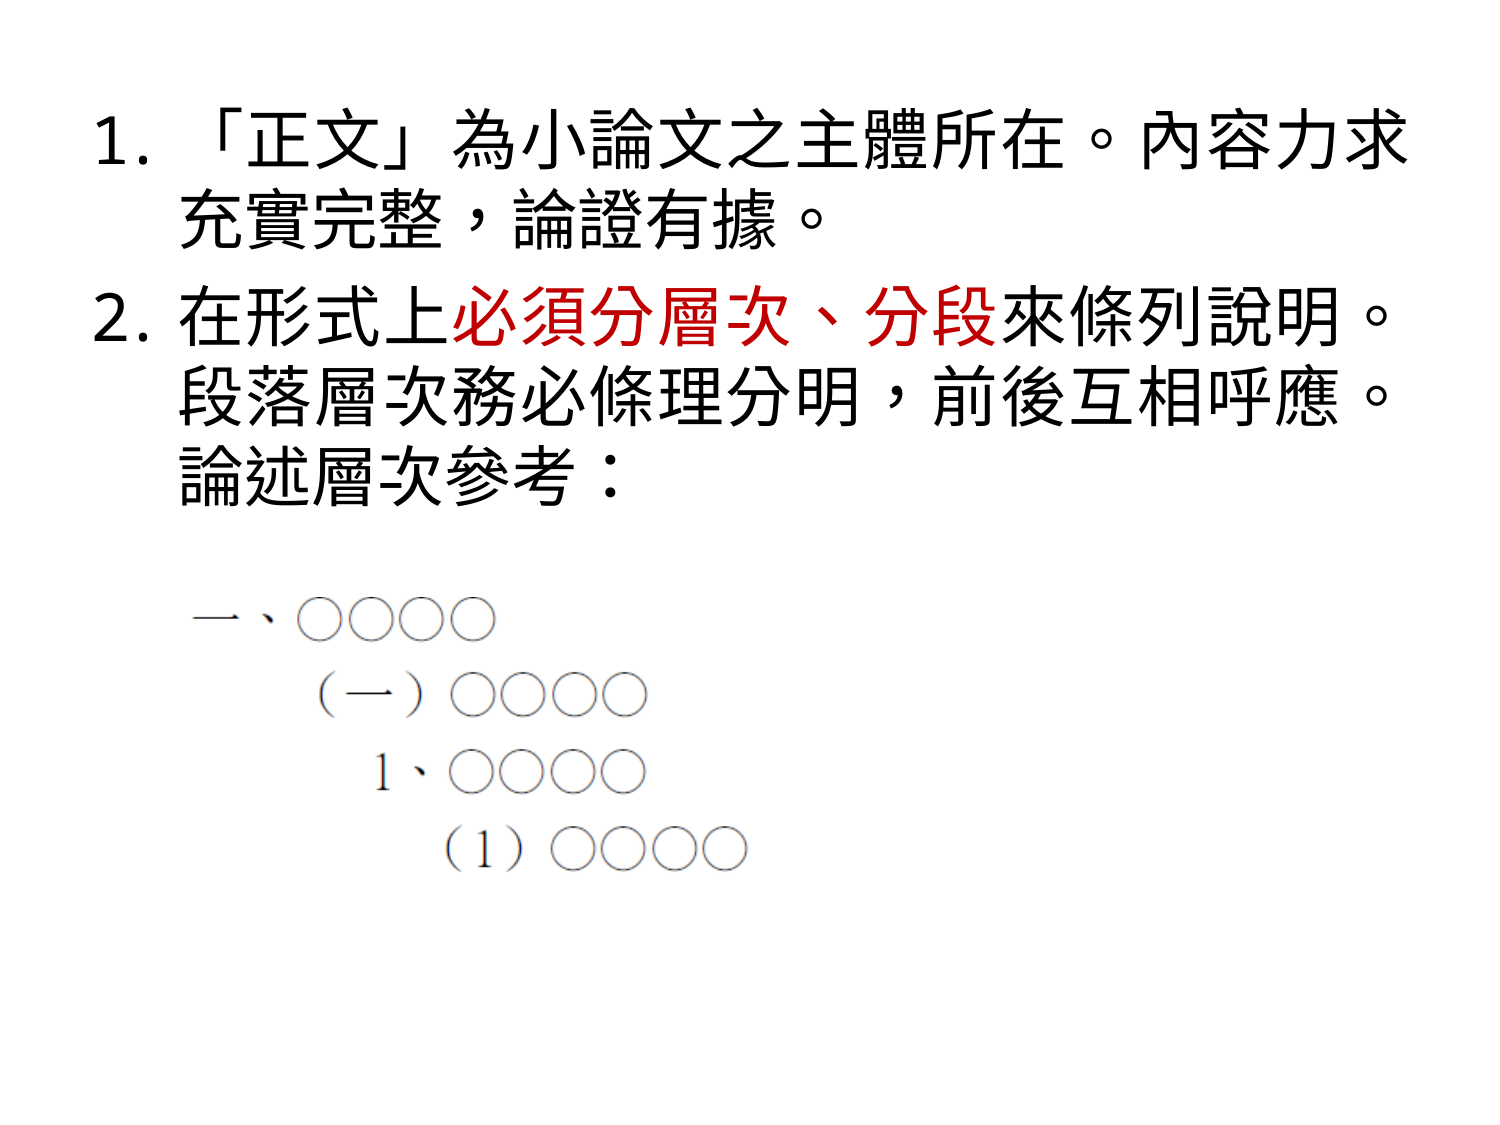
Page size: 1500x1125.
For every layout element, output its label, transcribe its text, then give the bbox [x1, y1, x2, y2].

list 「正文」為小論文之主體所在。內容力求充實完整，論證有據。 在形式上必須分層次、分段來條列說明。段落層次務必條理分明，前後互相呼應。論述層次參考： [75, 90, 1426, 1005]
picture [171, 597, 828, 880]
